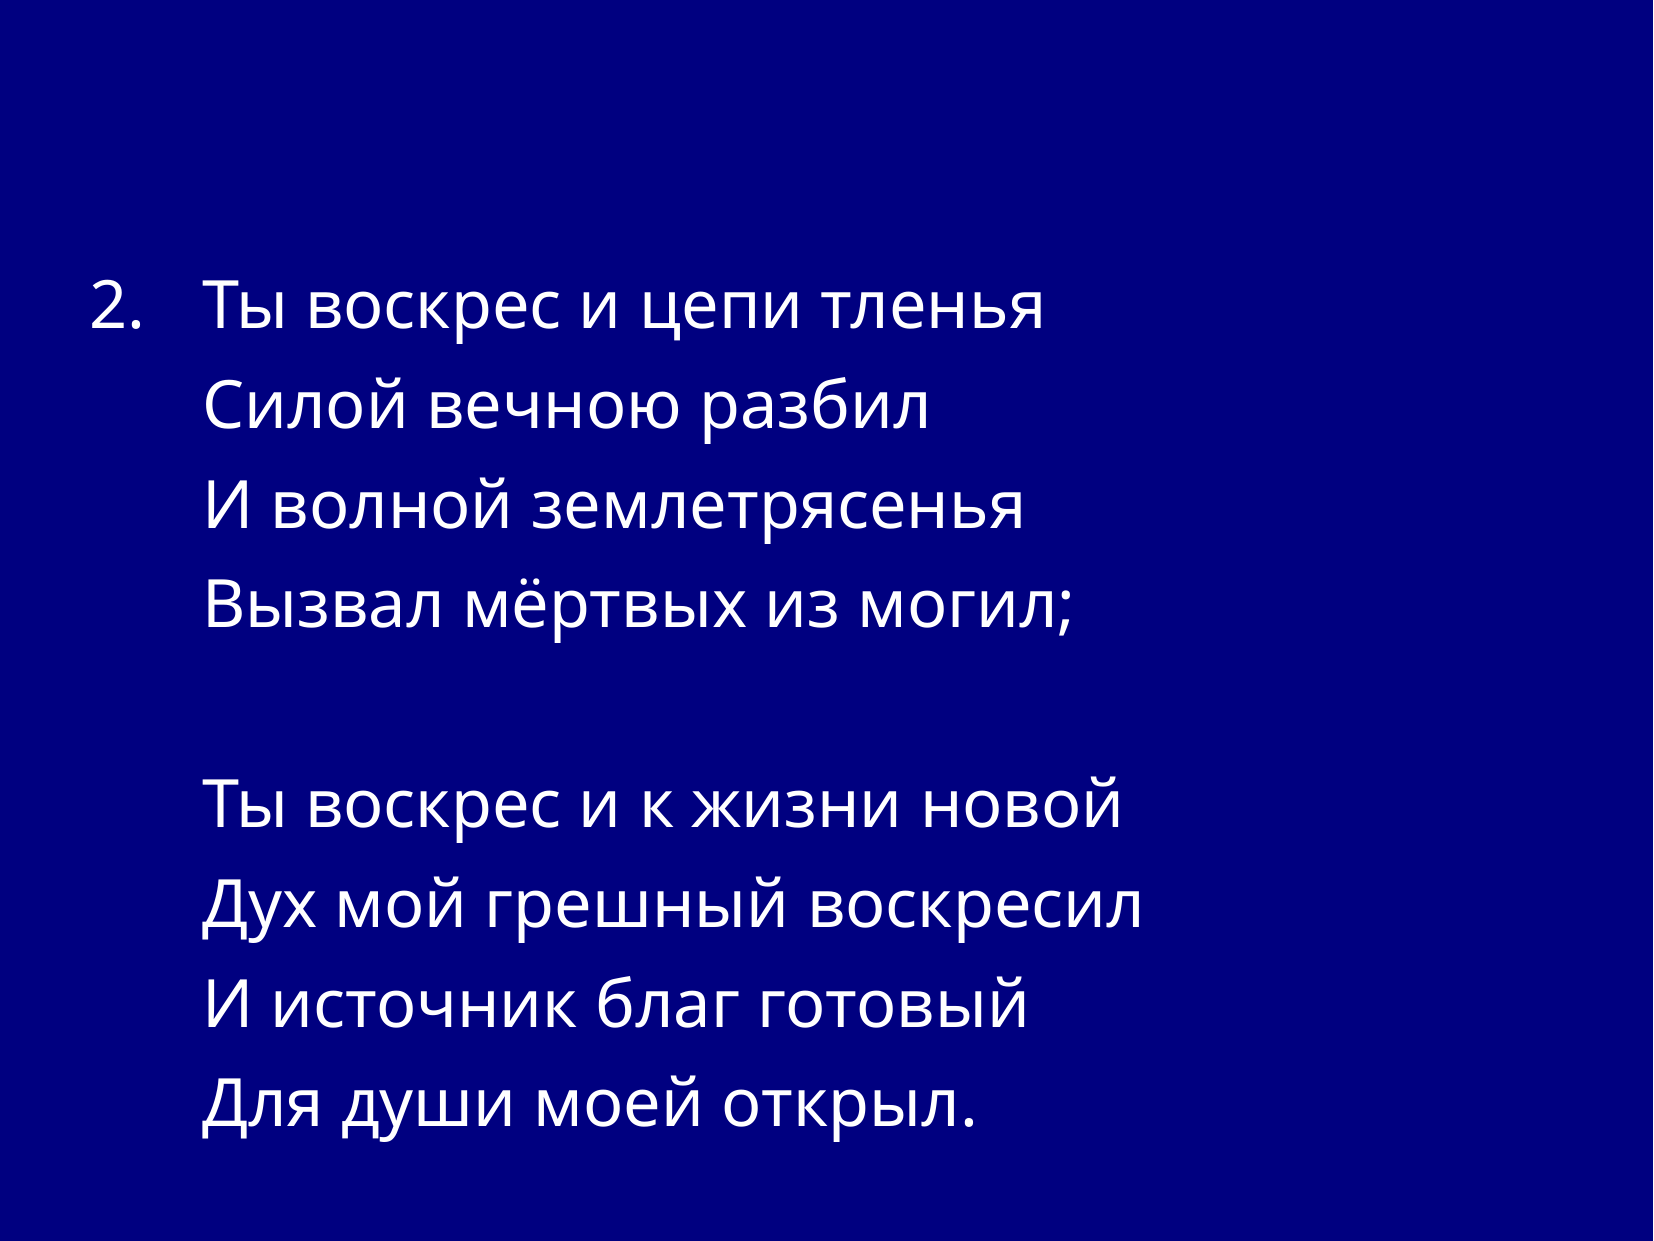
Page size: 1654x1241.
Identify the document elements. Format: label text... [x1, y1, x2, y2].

text_box 2. Ты воскрес и цепи тленья Силой вечною разбил И волной землетрясенья Вызвал мёртвых из могил; Ты воскрес и к жизни новой Дух мой грешный воскресил И источник благ готовый Для души моей открыл. [75, 150, 1576, 1163]
